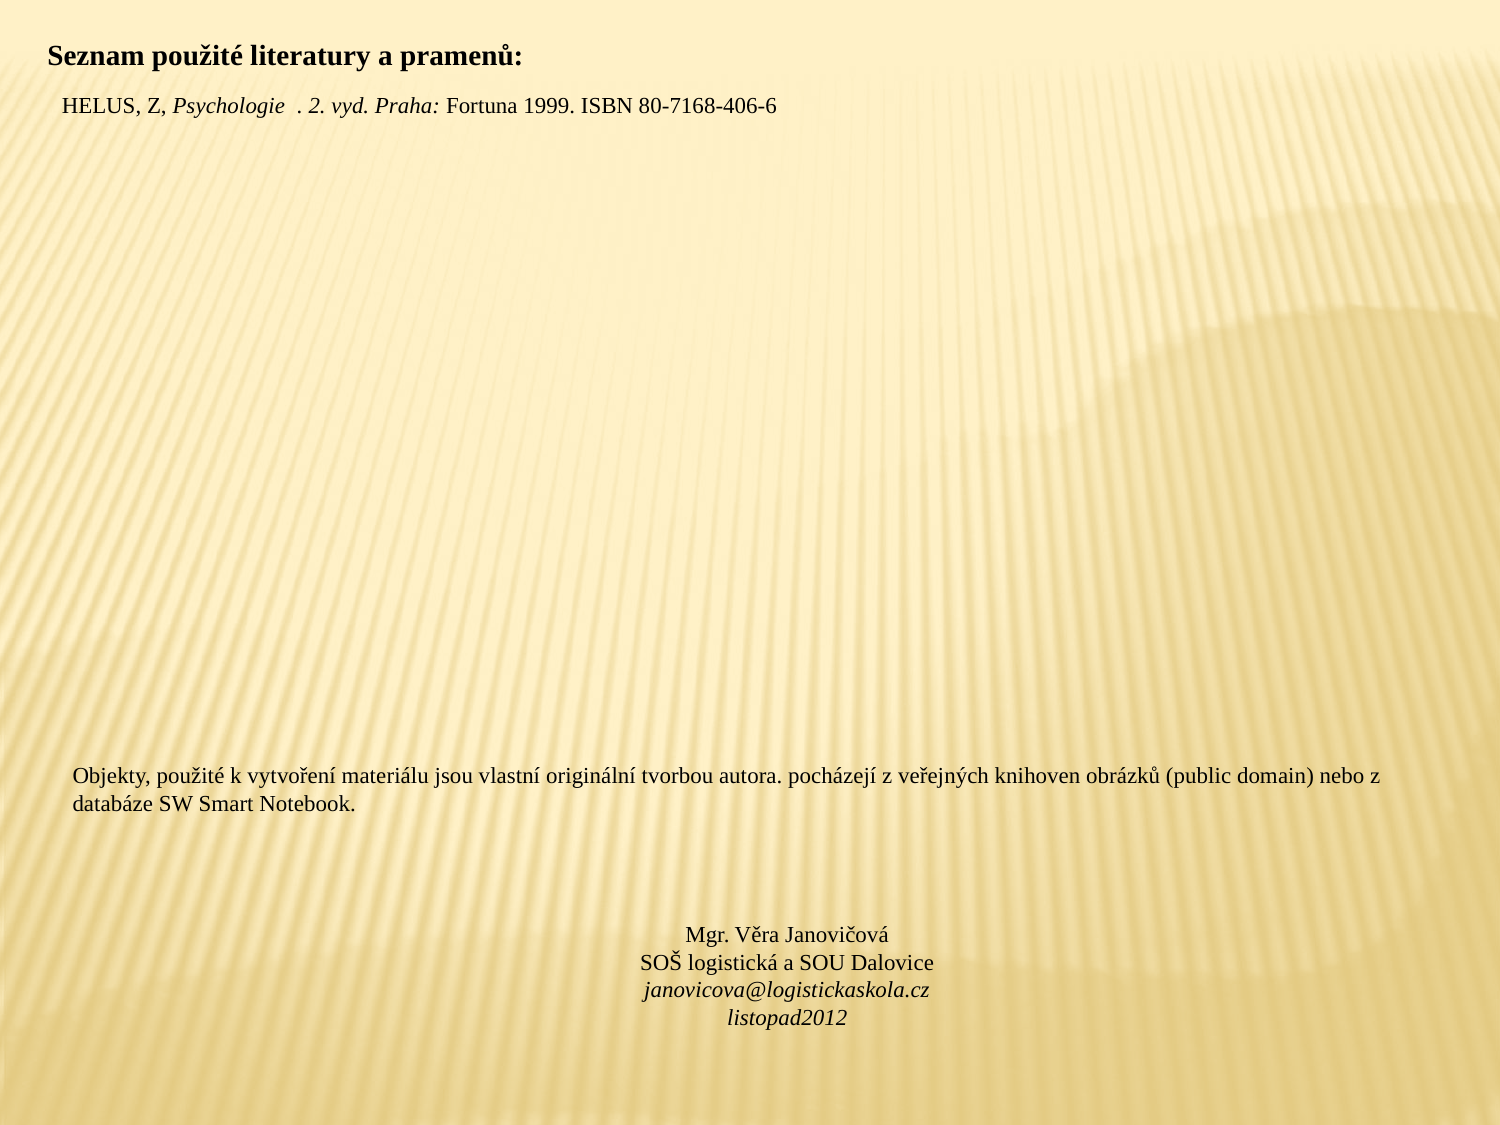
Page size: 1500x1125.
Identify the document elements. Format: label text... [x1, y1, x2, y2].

text_box HELUS, Z, Psychologie . 2. vyd. Praha: Fortuna 1999. ISBN 80-7168-406-6 [48, 84, 1310, 126]
text_box Objekty, použité k vytvoření materiálu jsou vlastní originální tvorbou autora. pocházejí z veřejných knihoven obrázků (public domain) nebo z databáze SW Smart Notebook. [58, 753, 1442, 823]
text_box Seznam použité literatury a pramenů: [33, 29, 762, 79]
text_box Mgr. Věra Janovičová SOŠ logistická a SOU Dalovice janovicova@logistickaskola.cz listopad2012 [494, 913, 1080, 1041]
